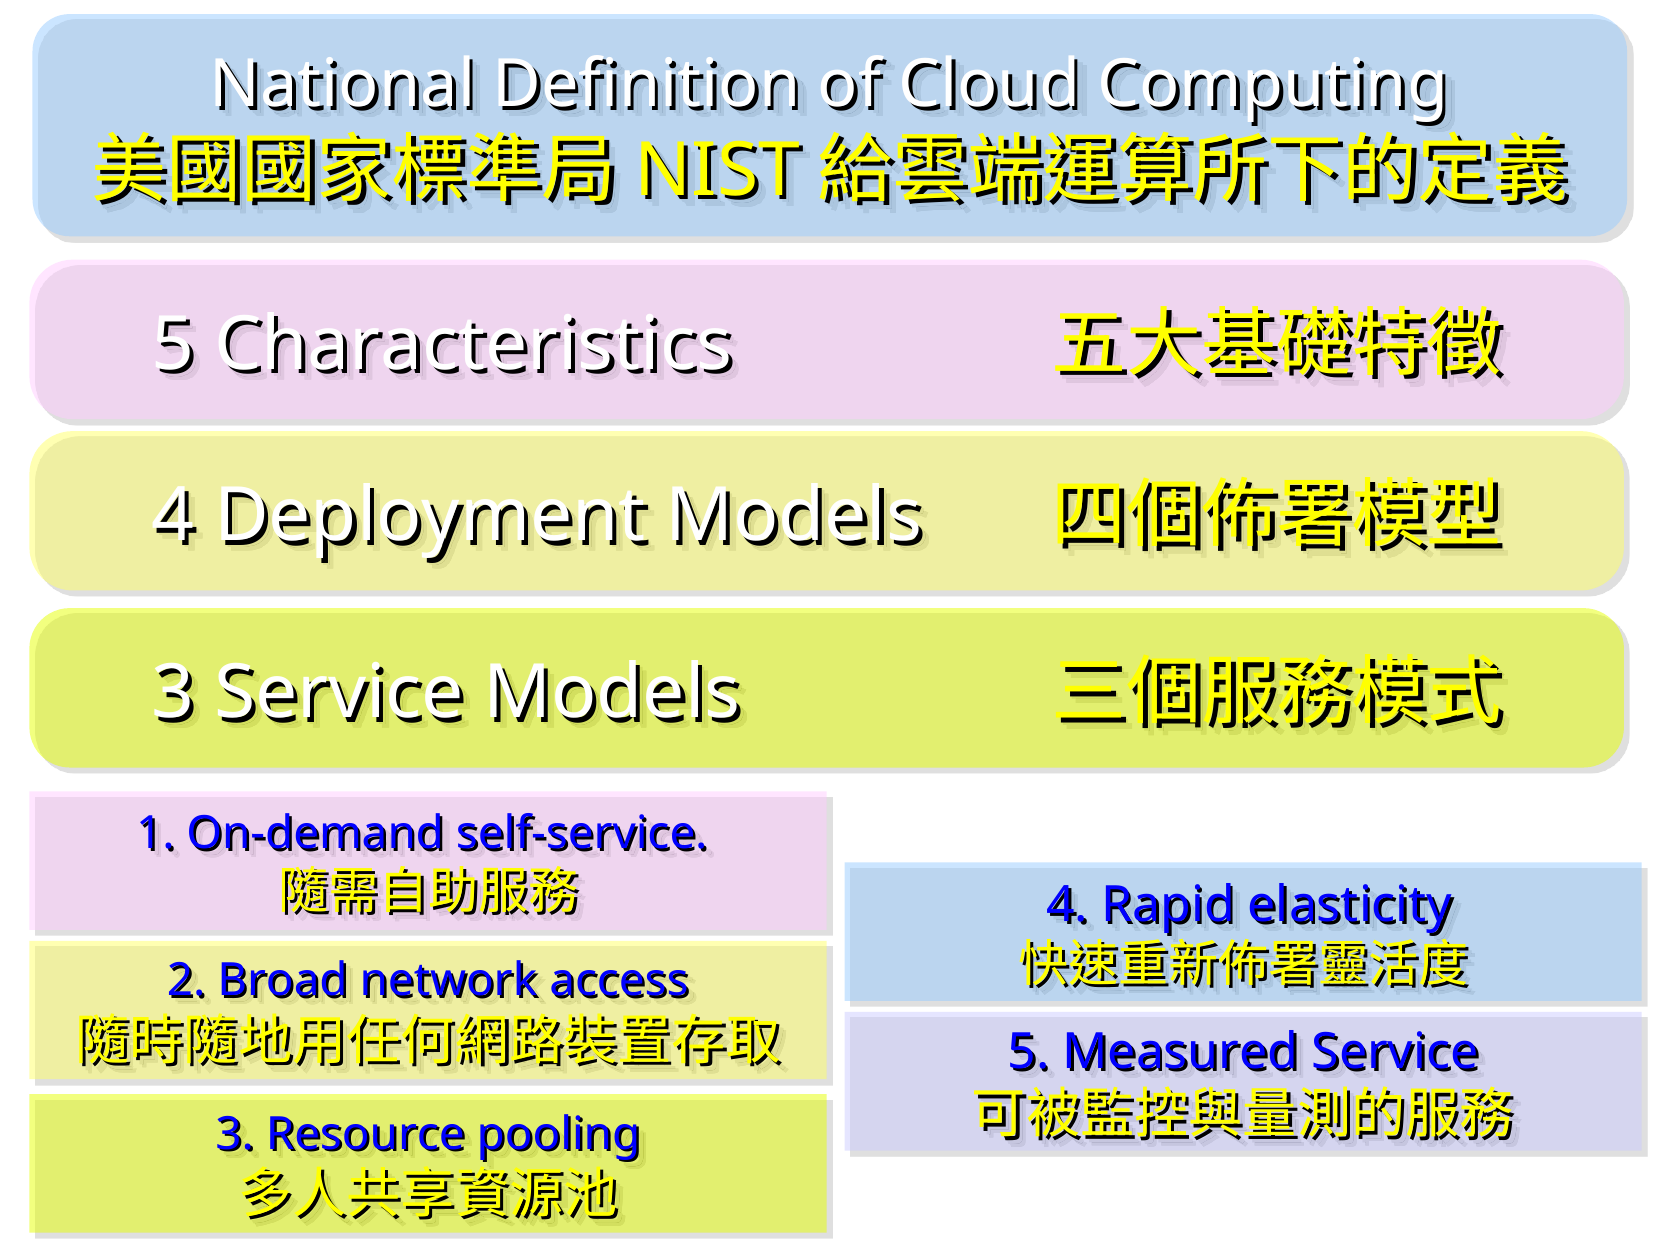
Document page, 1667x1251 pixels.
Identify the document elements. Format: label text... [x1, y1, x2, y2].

text_box 4. Rapid elasticity 快速重新佈署靈活度 [844, 862, 1642, 1001]
text_box 5 Characteristics 五大基礎特徵 [29, 259, 1624, 420]
text_box 5. Measured Service 可被監控與量測的服務 [844, 1011, 1642, 1151]
text_box 2. Broad network access 隨時隨地用任何網路裝置存取 [29, 940, 827, 1080]
text_box 1. On-demand self-service. 隨需自助服務 [29, 791, 827, 930]
text_box 3 Service Models 三個服務模式 [29, 608, 1624, 768]
text_box 4 Deployment Models 四個佈署模型 [29, 431, 1624, 591]
text_box 3. Resource pooling 多人共享資源池 [29, 1094, 827, 1233]
text_box National Definition of Cloud Computing 美國國家標準局NIST給雲端運算所下的定義 [32, 14, 1628, 237]
